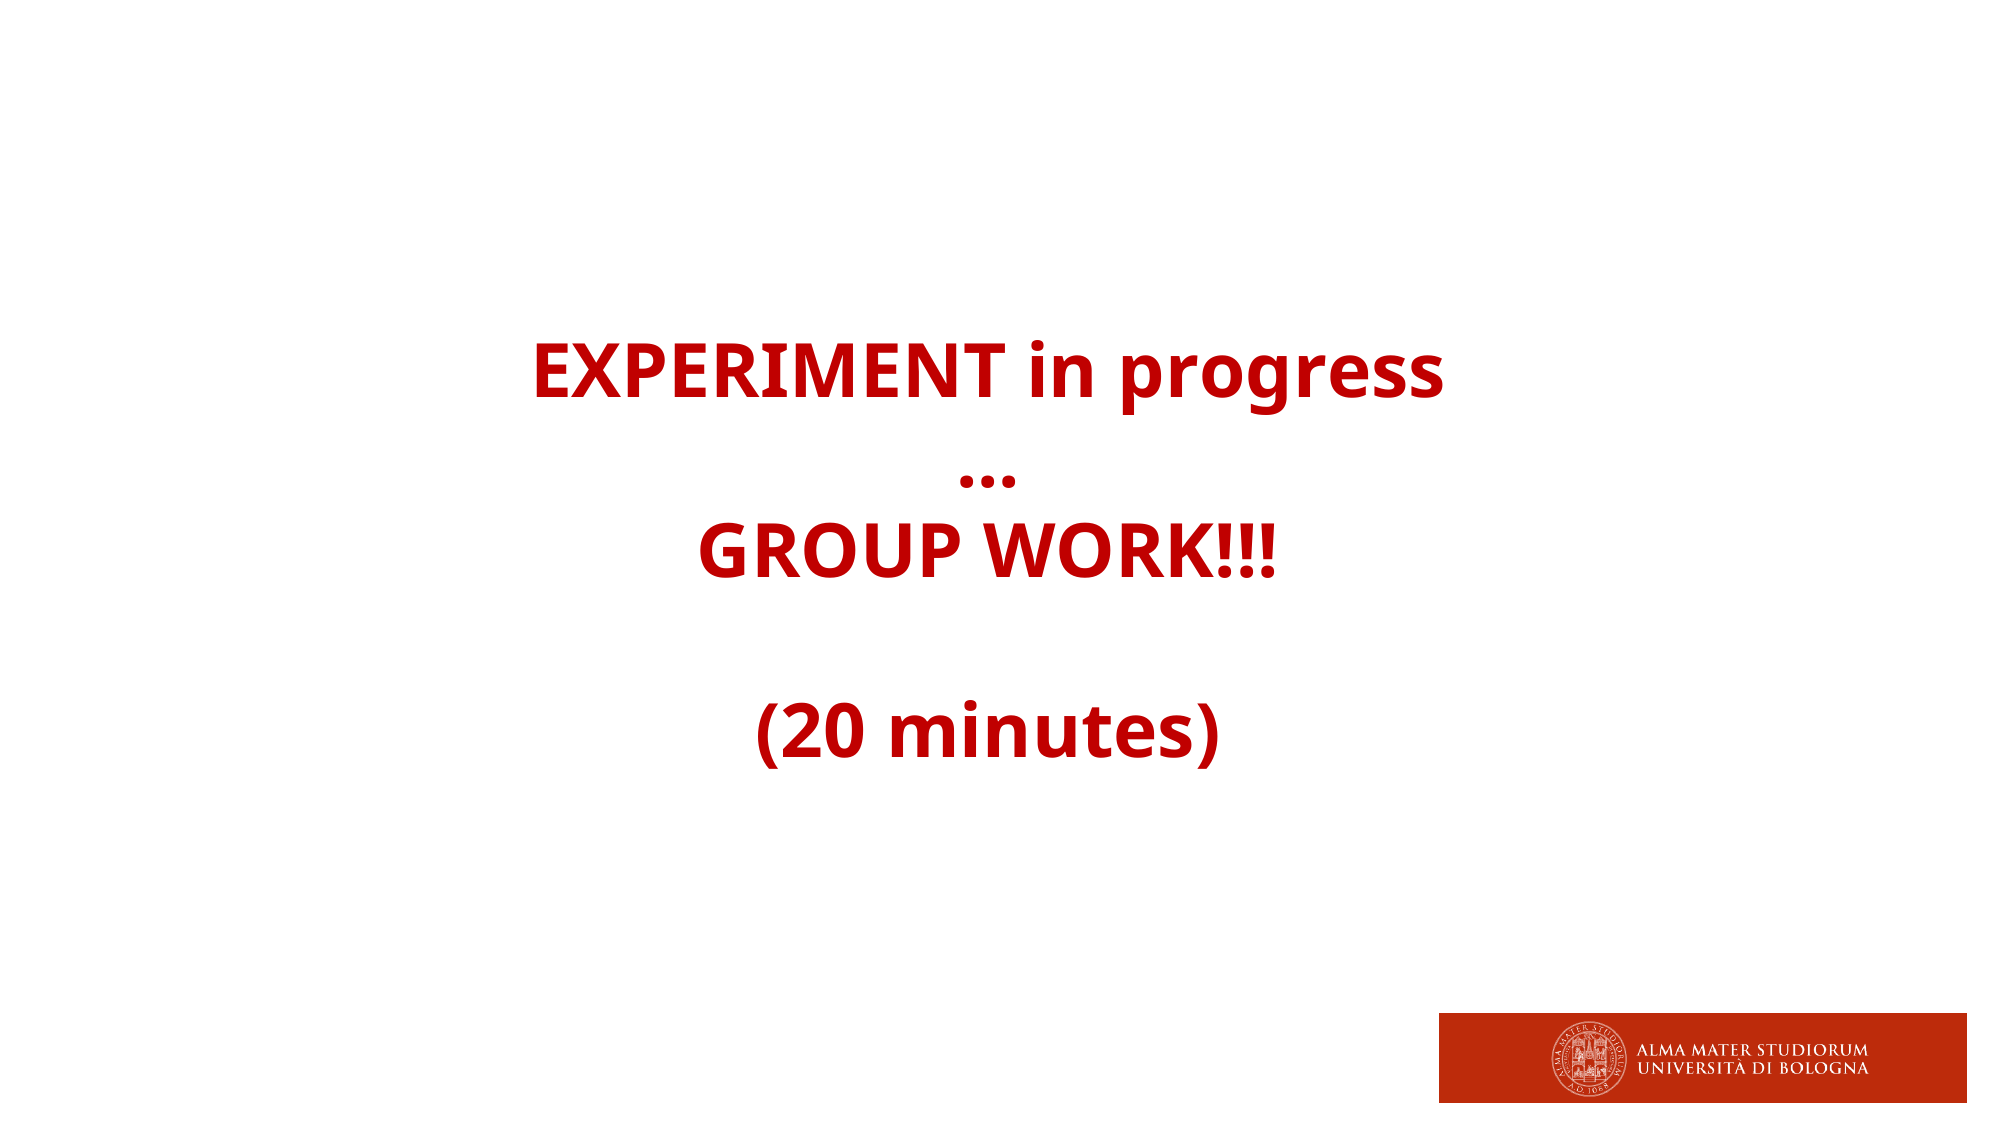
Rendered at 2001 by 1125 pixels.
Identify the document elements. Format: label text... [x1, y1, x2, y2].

text_box EXPERIMENT in progress ... GROUP WORK!!! (20 minutes) [285, 314, 1692, 856]
